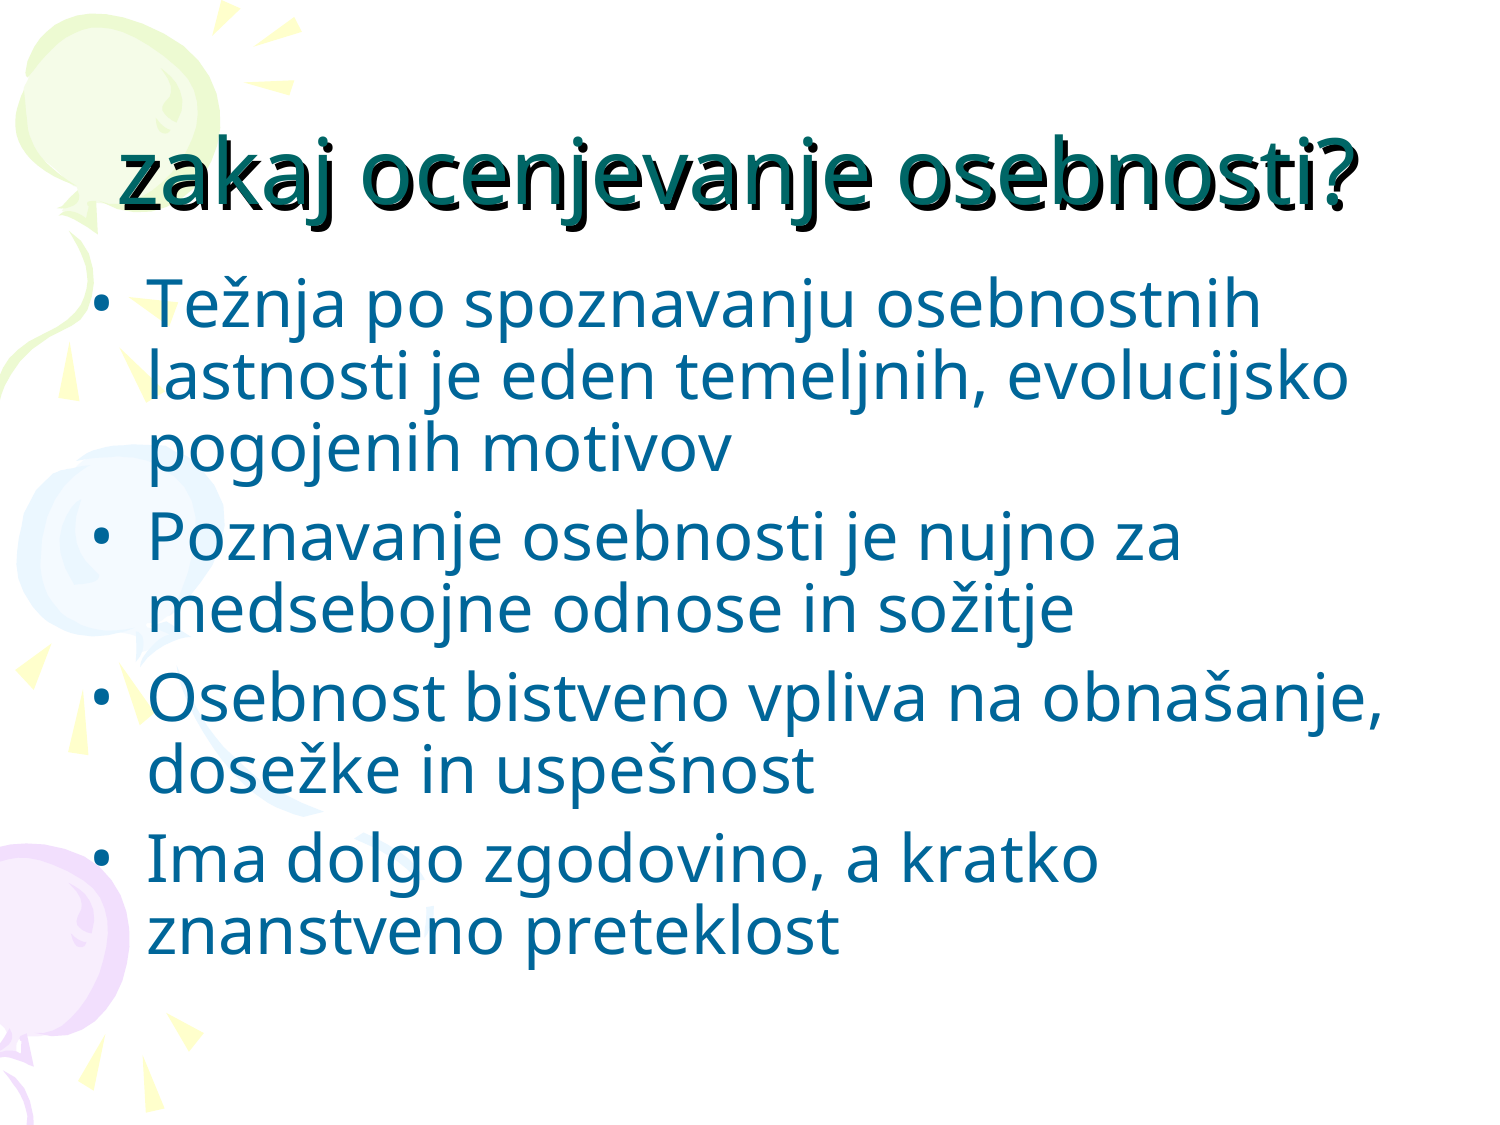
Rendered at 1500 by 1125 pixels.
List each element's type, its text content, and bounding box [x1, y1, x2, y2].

list Težnja po spoznavanju osebnostnih lastnosti je eden temeljnih, evolucijsko pogojenih motivov Poznavanje osebnosti je nujno za medsebojne odnose in sožitje Osebnost bistveno vpliva na obnašanje, dosežke in uspešnost Ima dolgo zgodovino, a kratko znanstveno preteklost [75, 262, 1426, 994]
title zakaj ocenjevanje osebnosti? [72, 16, 1426, 233]
